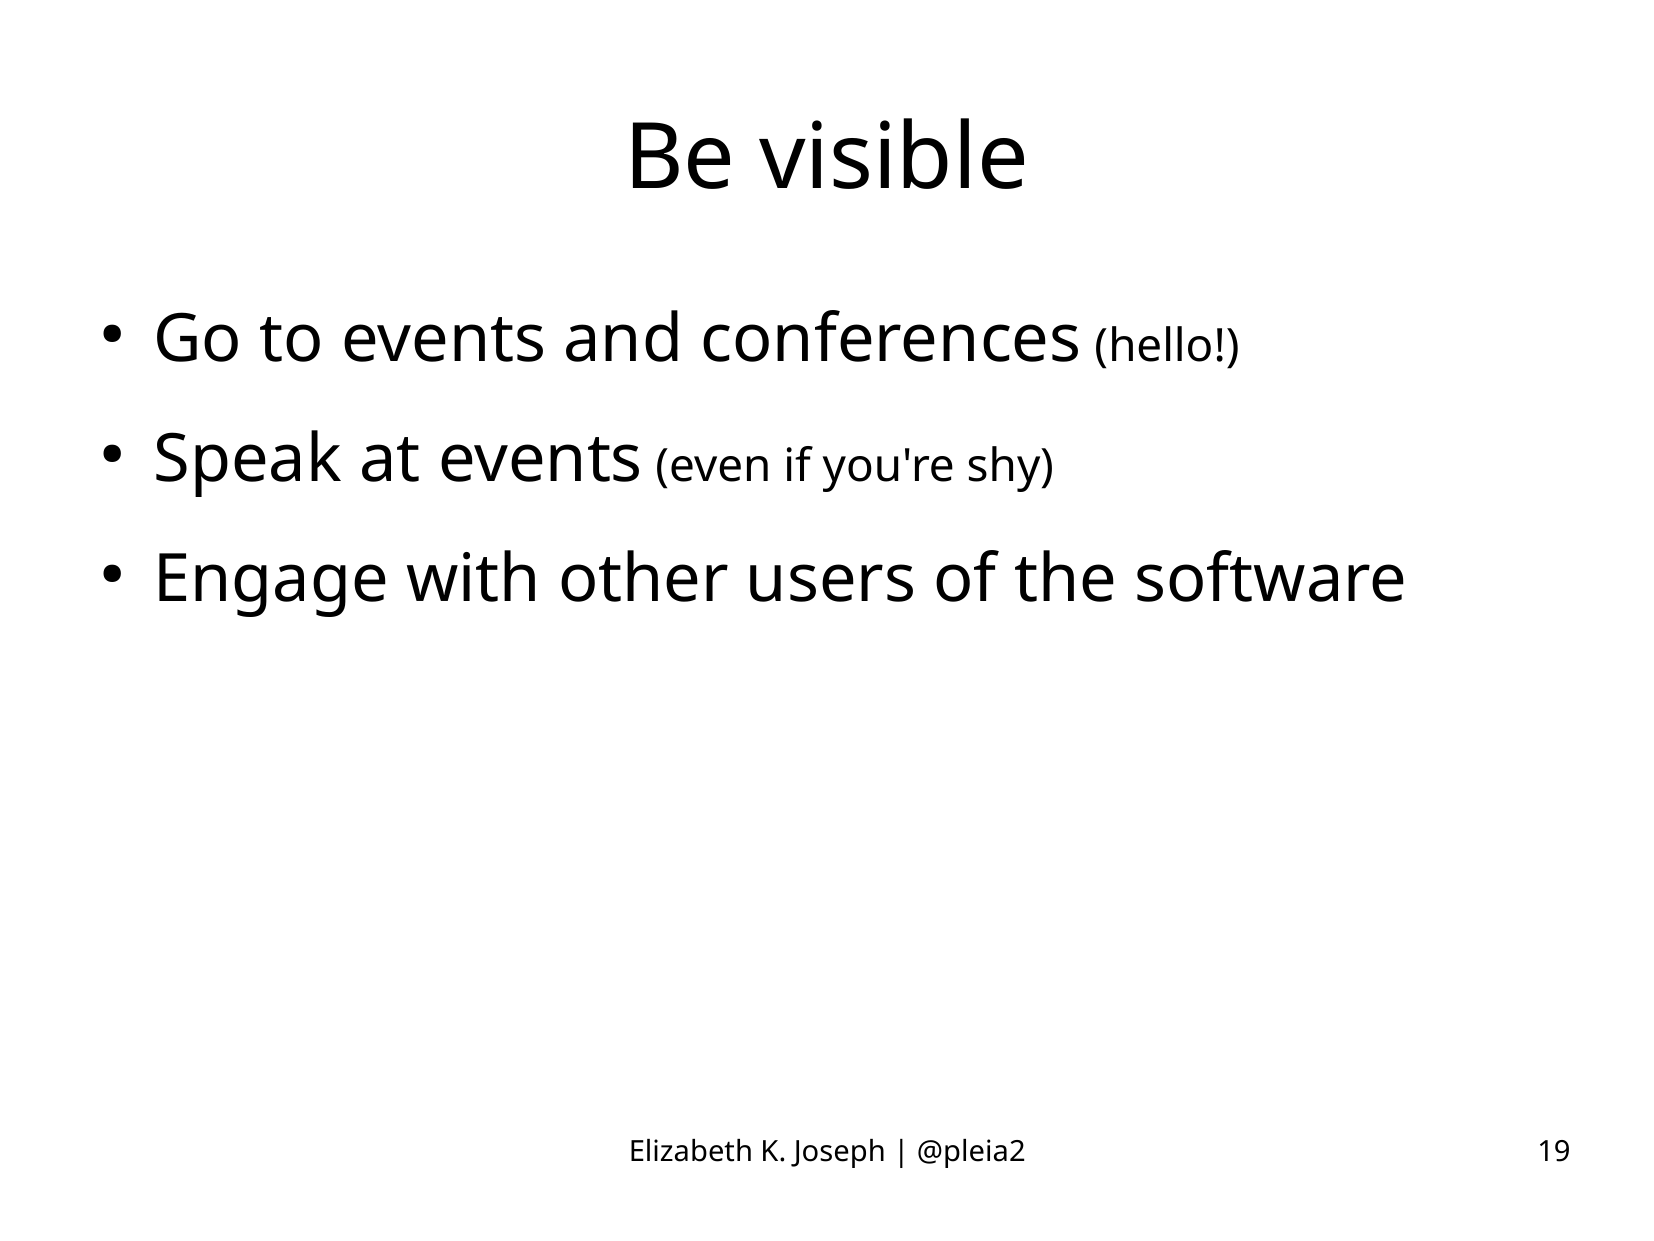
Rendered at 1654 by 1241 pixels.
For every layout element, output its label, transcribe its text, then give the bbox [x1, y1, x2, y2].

list Go to events and conferences (hello!) Speak at events (even if you're shy) Engage with other users of the software [82, 290, 1571, 1010]
title Be visible [82, 49, 1571, 257]
